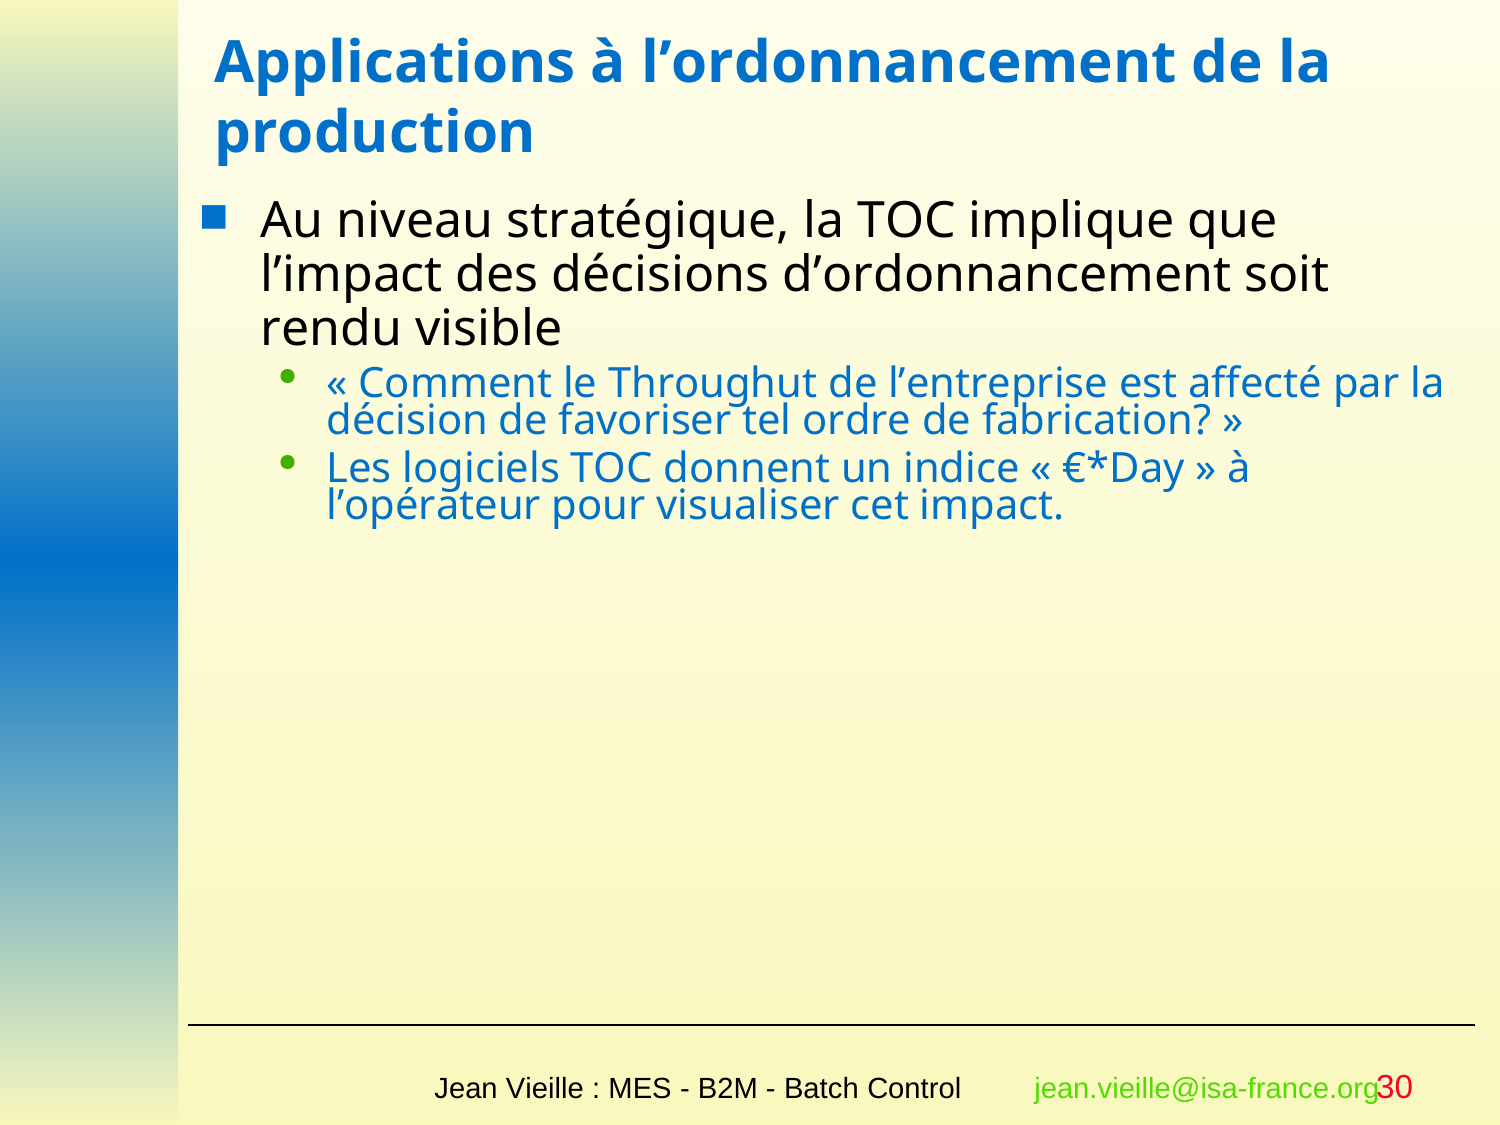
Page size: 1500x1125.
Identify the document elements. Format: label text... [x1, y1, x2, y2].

list Au niveau stratégique, la TOC implique que l’impact des décisions d’ordonnancement soit rendu visible « Comment le Throughut de l’entreprise est affecté par la décision de favoriser tel ordre de fabrication? » Les logiciels TOC donnent un indice « €*Day » à l’opérateur pour visualiser cet impact. [189, 187, 1468, 1001]
title Applications à l’ordonnancement de la production [199, 16, 1466, 172]
